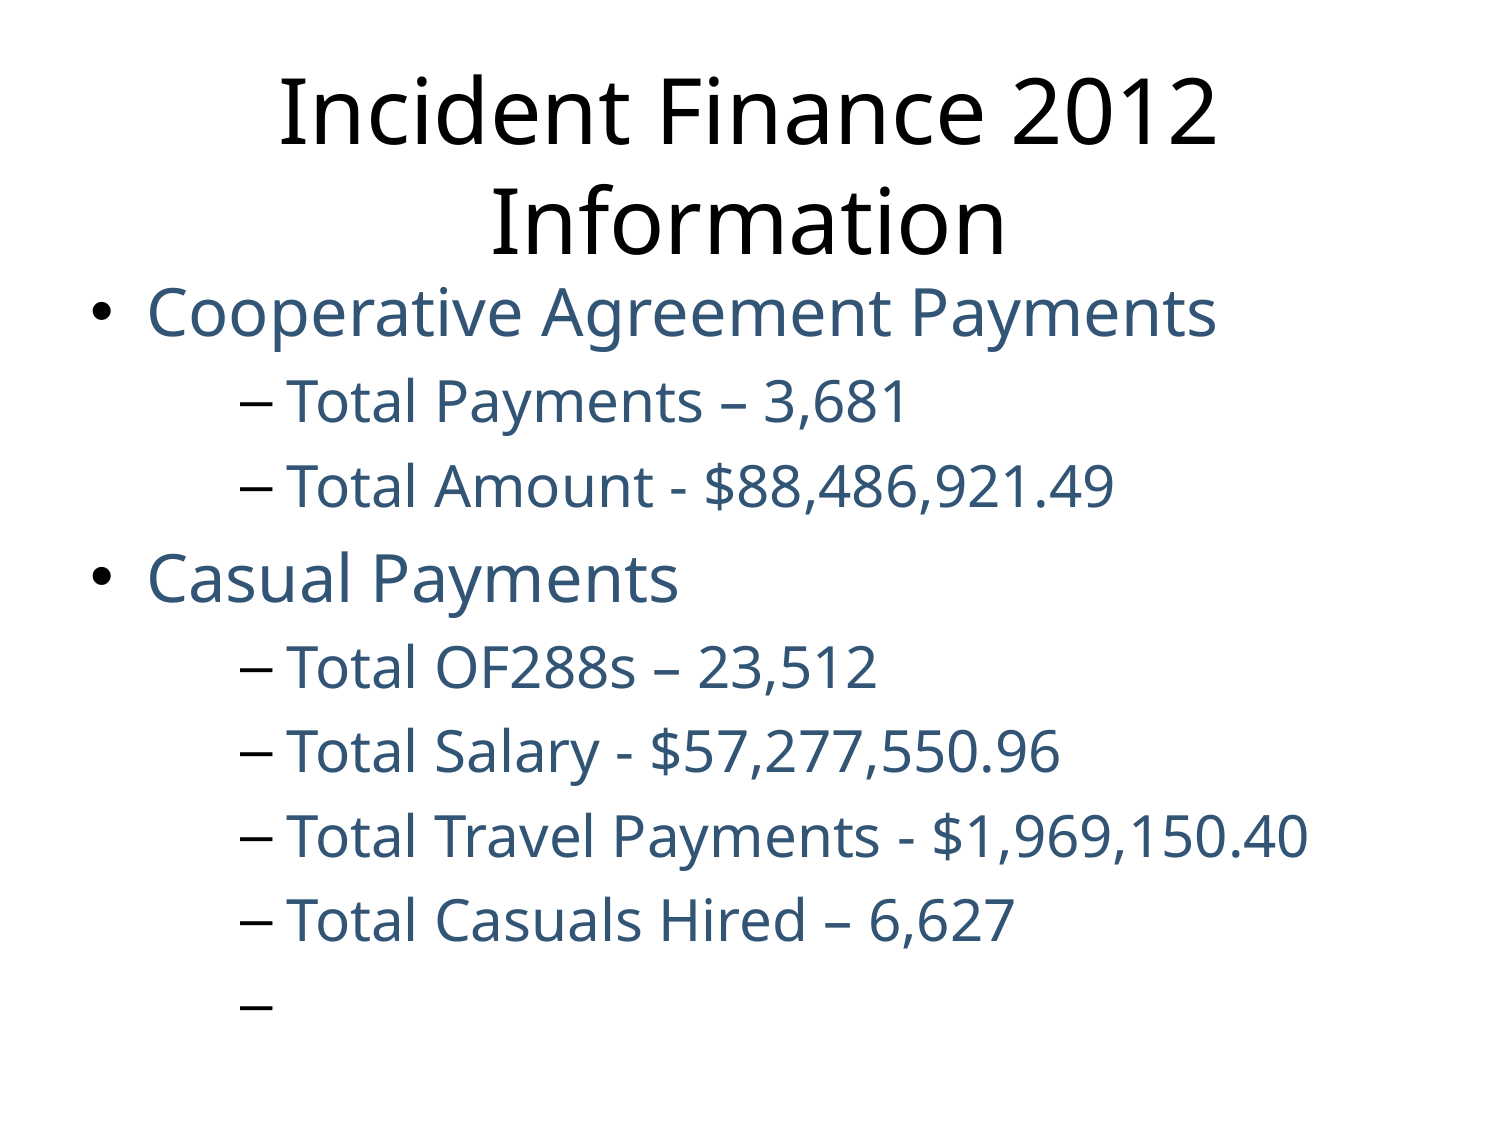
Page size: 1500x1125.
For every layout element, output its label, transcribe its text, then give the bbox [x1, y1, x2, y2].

list Cooperative Agreement Payments Total Payments – 3,681 Total Amount - $88,486,921.49 Casual Payments Total OF288s – 23,512 Total Salary - $57,277,550.96 Total Travel Payments - $1,969,150.40 Total Casuals Hired – 6,627 [75, 262, 1426, 1005]
title Incident Finance 2012 Information [75, 45, 1426, 233]
